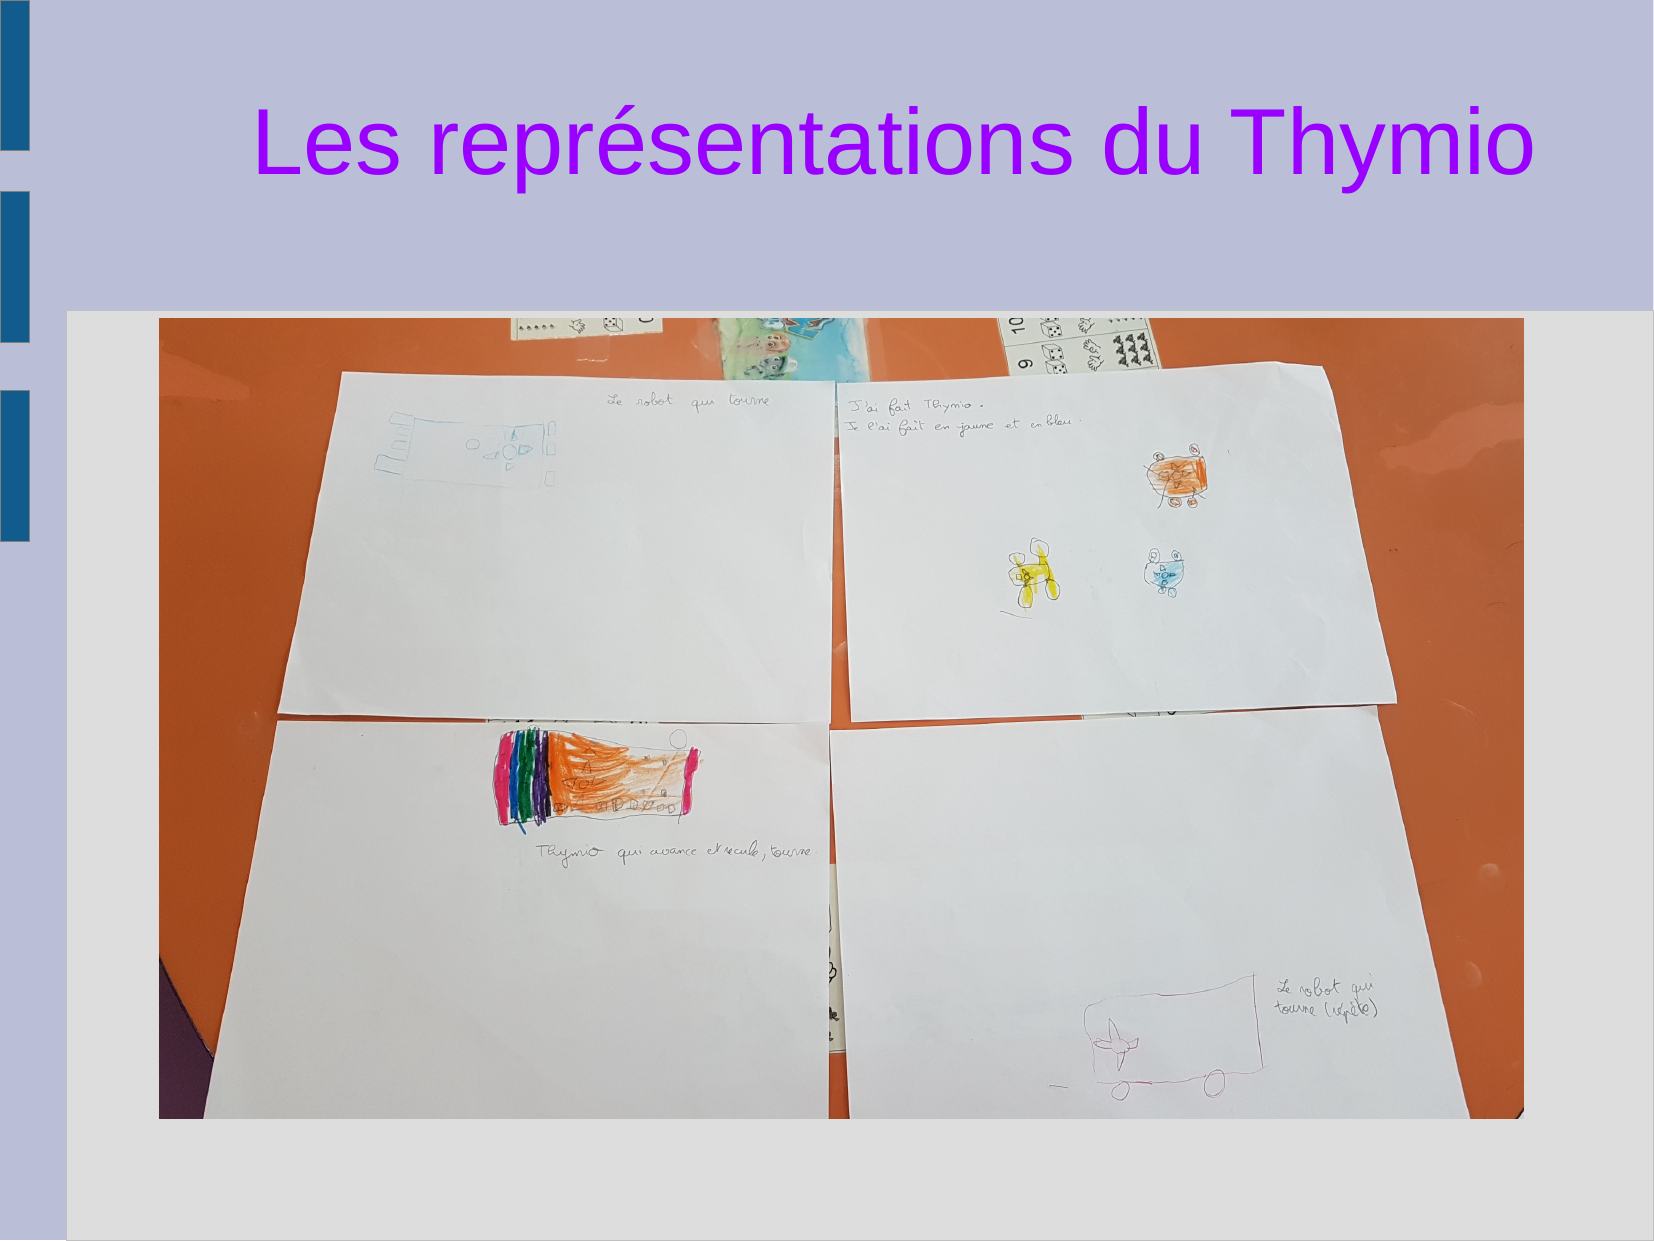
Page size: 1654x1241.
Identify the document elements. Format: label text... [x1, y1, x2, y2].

picture [159, 318, 1524, 1119]
text_box Les représentations du Thymio [236, 82, 1553, 203]
